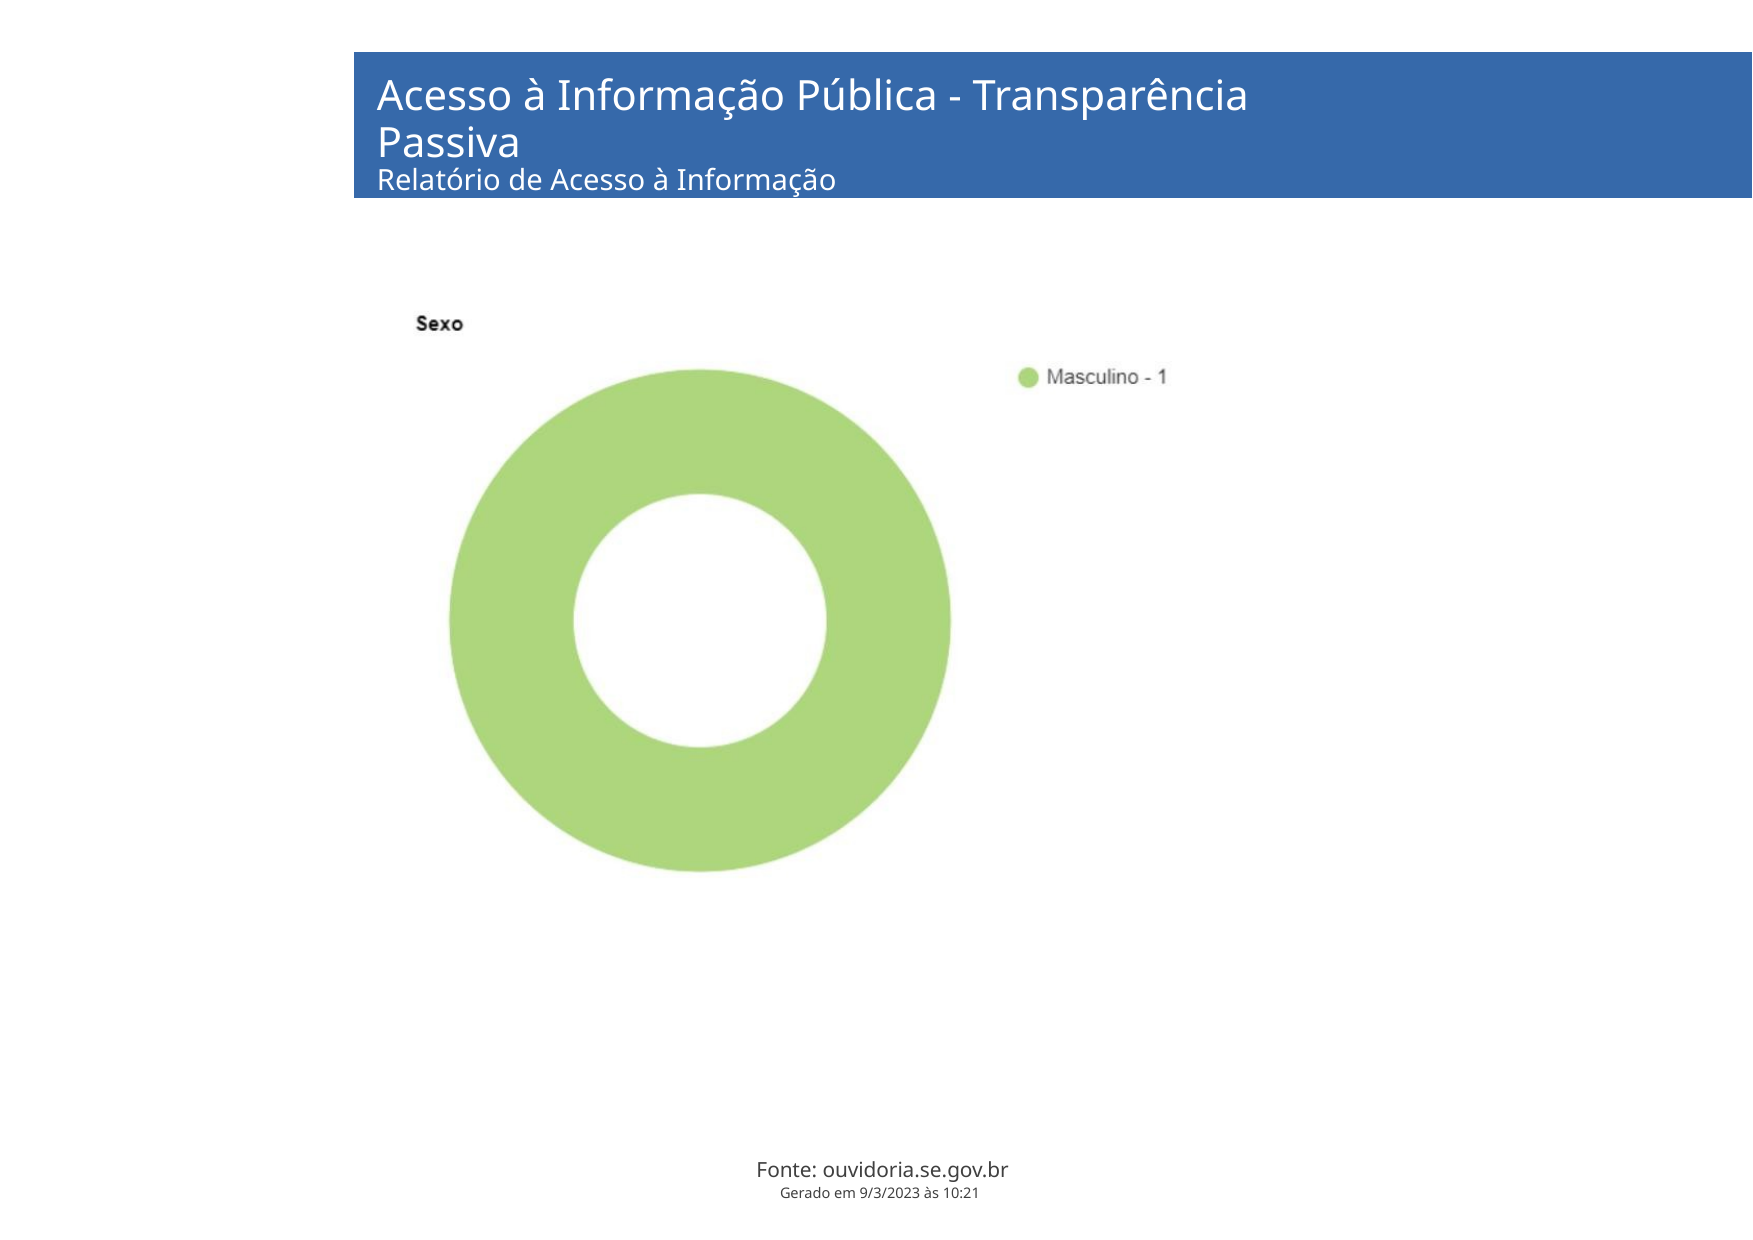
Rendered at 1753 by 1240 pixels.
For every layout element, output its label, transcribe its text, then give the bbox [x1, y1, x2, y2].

text_box [155, 211, 1599, 1028]
text_box Acesso à Informação Pública - Transparência Passiva Relatório de Acesso à Informação SETURFevereiro a Fevereiro de 2023 [376, 72, 1403, 228]
text_box Fonte: ouvidoria.se.gov.br [756, 1158, 1023, 1182]
text_box [354, 52, 1752, 198]
text_box Gerado em 9/3/2023 às 10:21 [780, 1184, 999, 1202]
